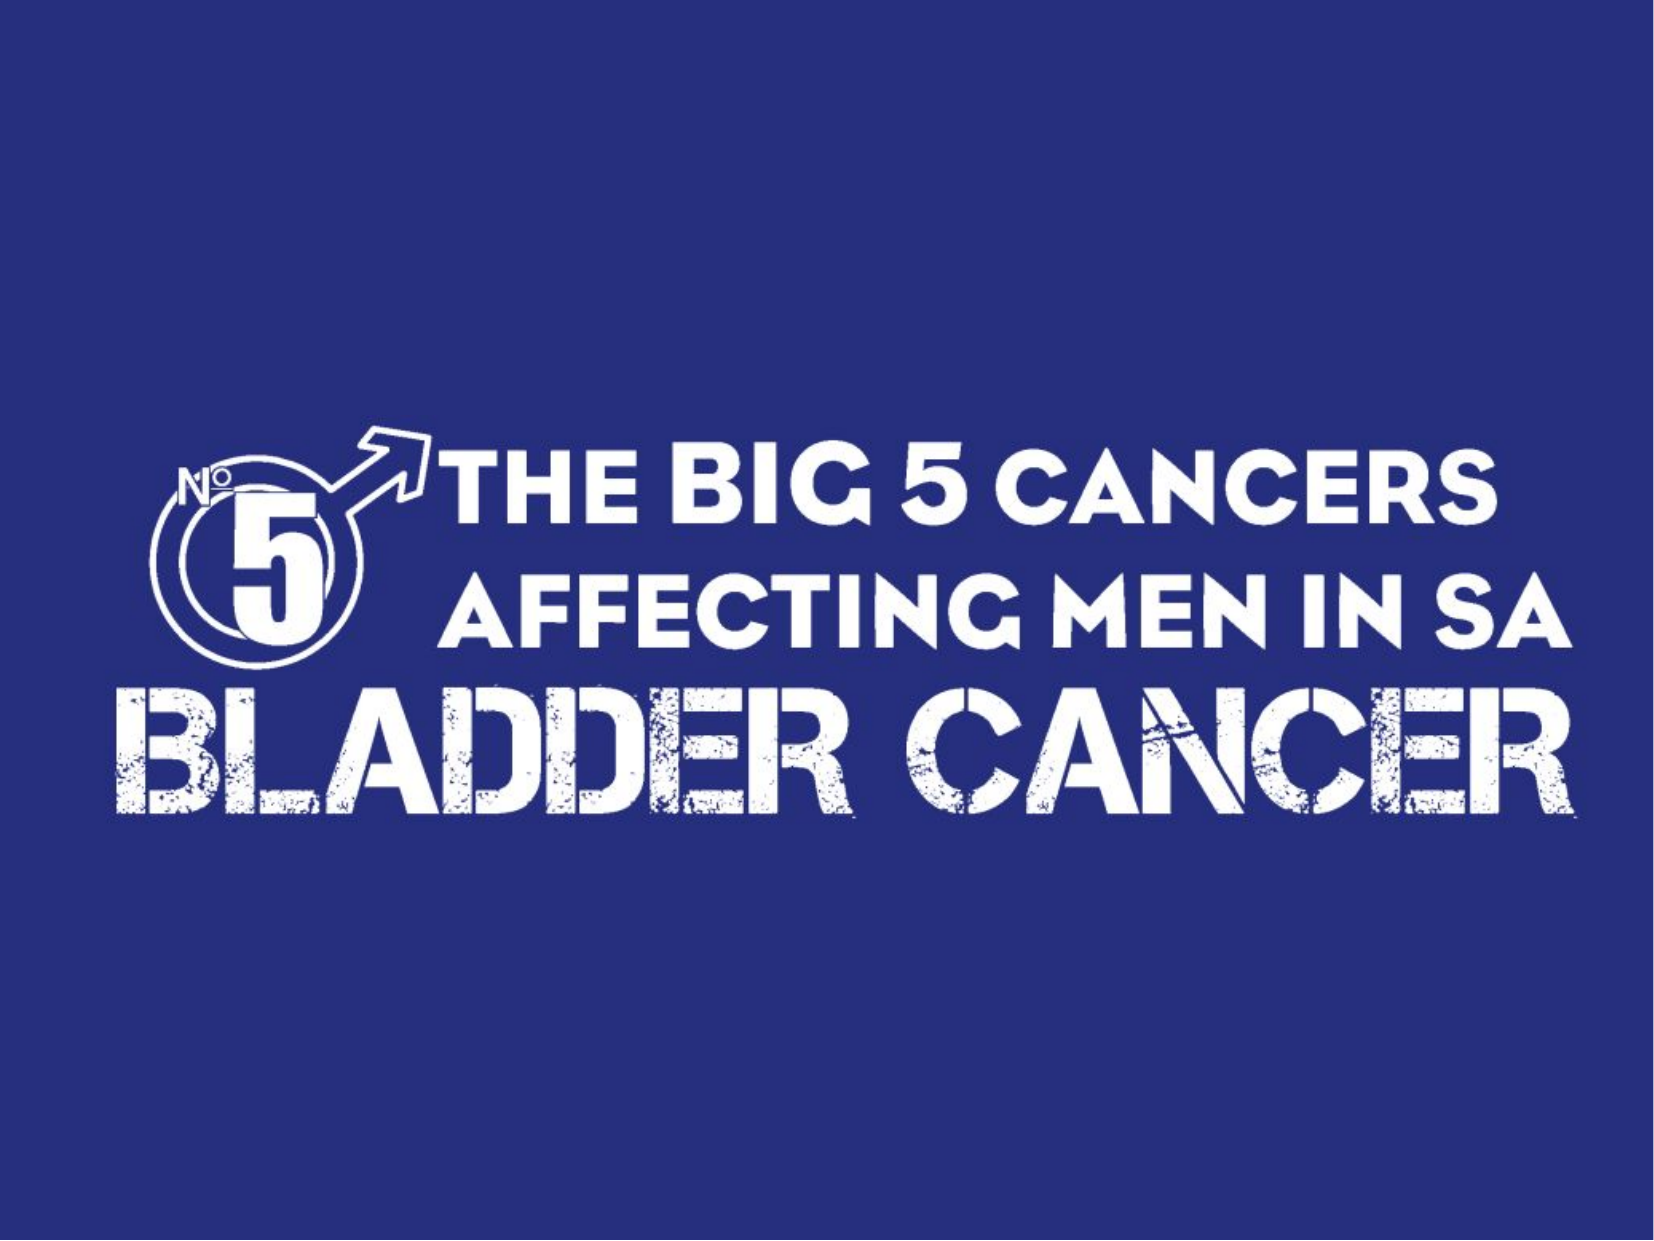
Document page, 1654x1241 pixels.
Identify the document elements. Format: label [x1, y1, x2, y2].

picture [29, 415, 1625, 826]
